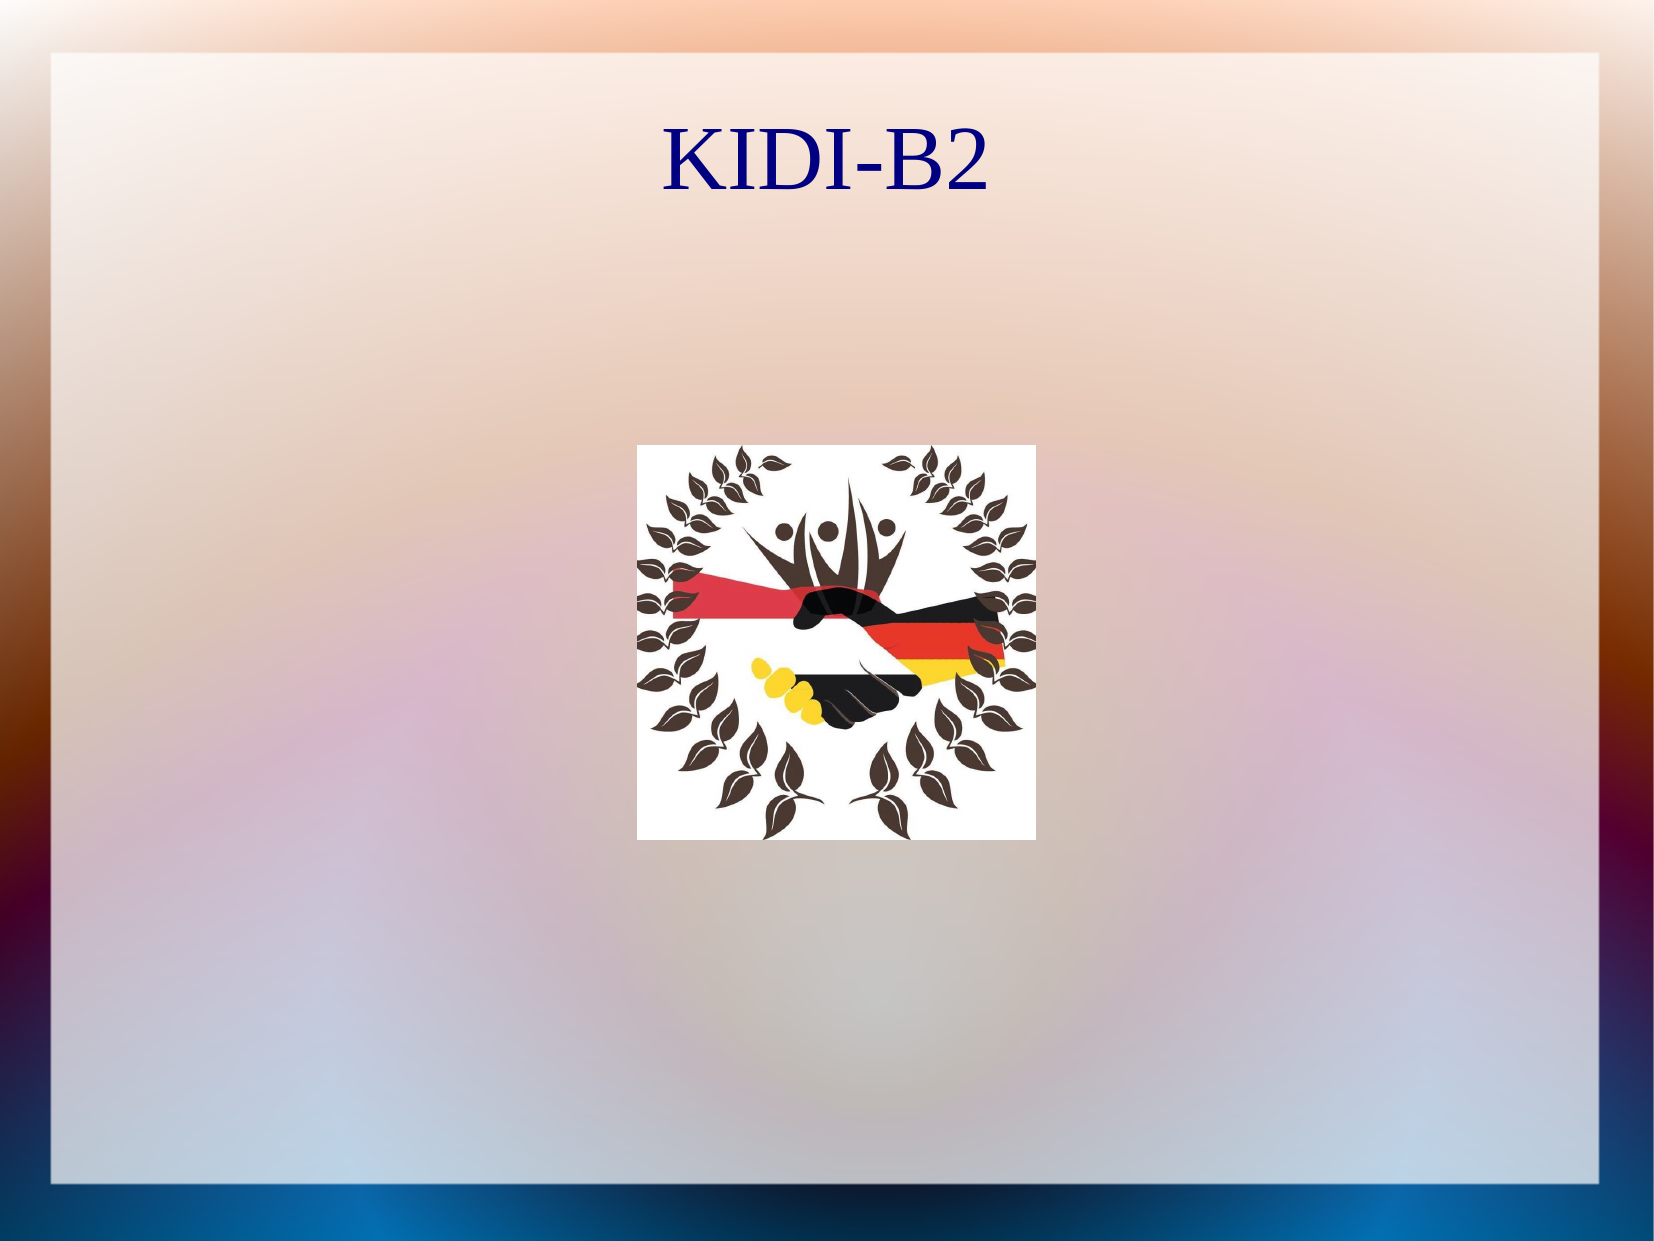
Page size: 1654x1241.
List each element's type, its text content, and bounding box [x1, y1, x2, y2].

text_box [165, 315, 1501, 980]
title KIDI-B2 [82, 55, 1571, 263]
picture [0, 0, 1654, 1241]
